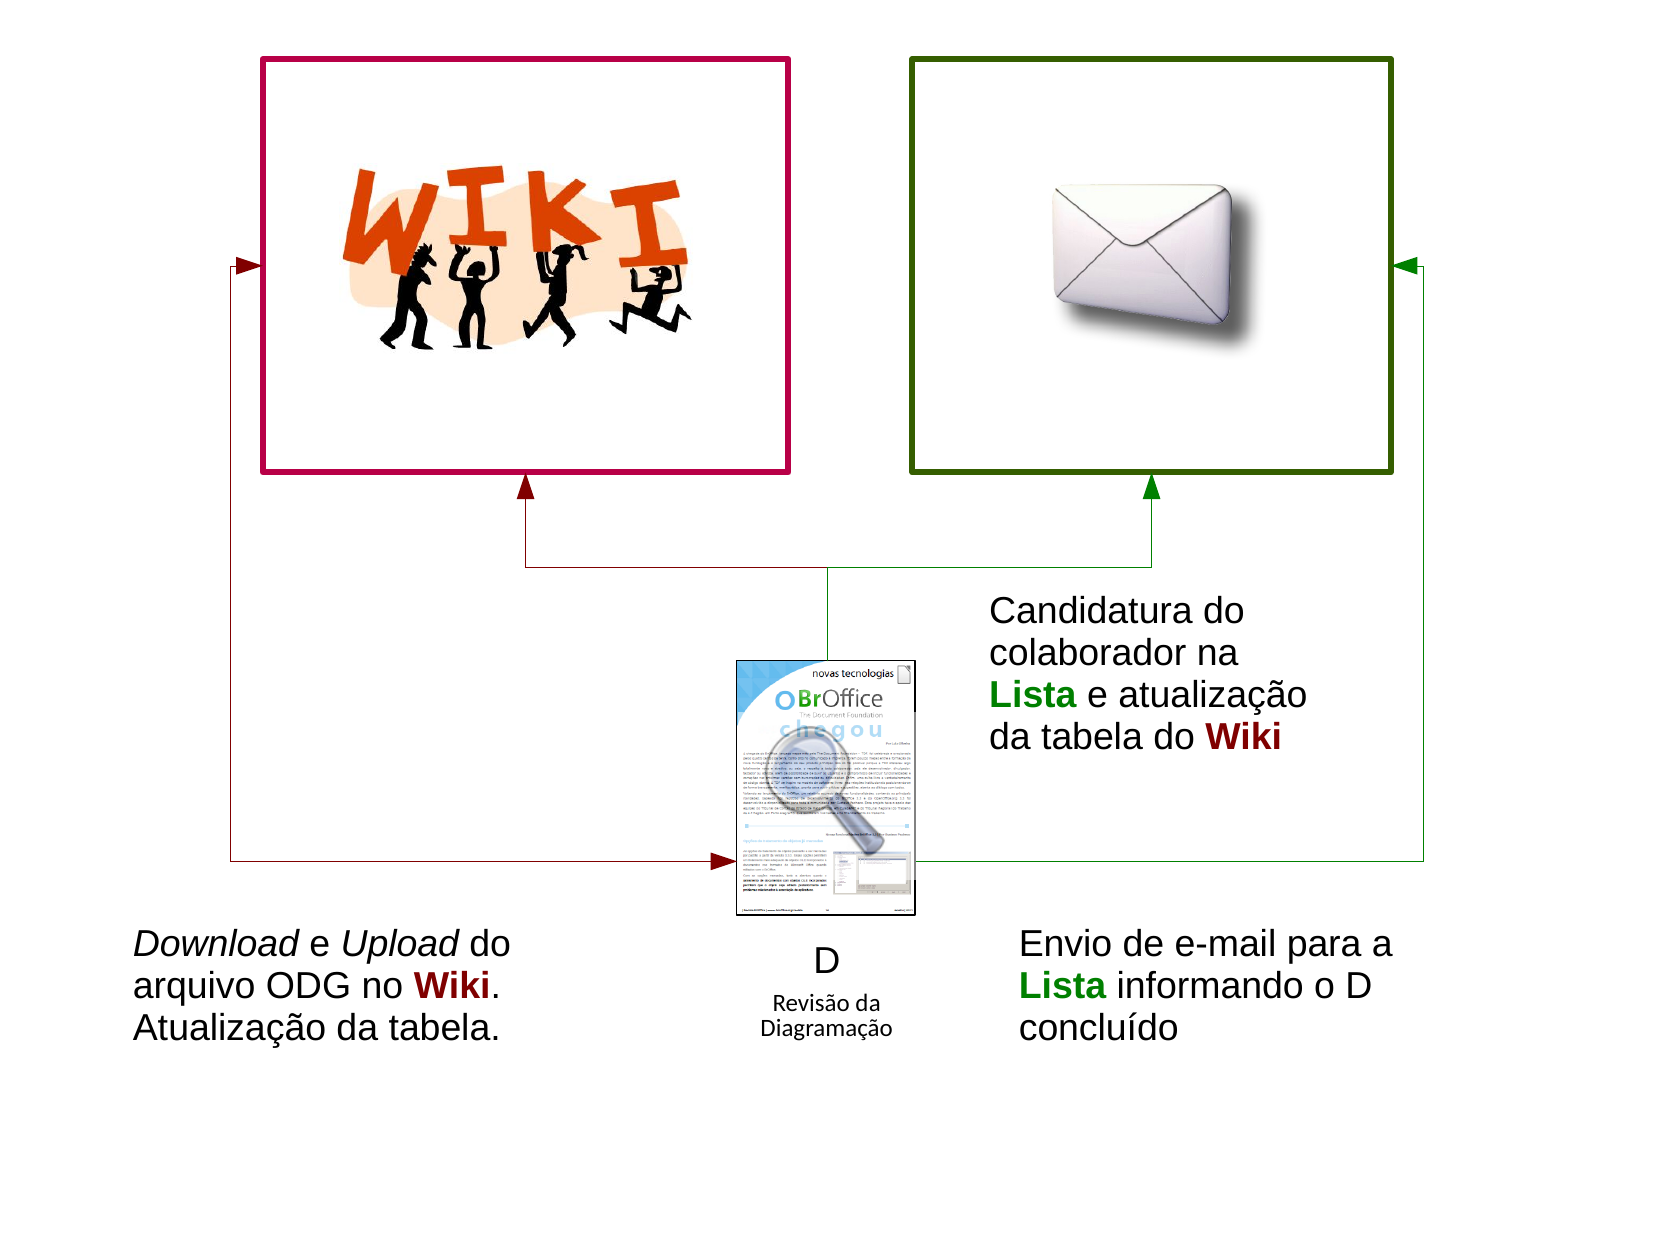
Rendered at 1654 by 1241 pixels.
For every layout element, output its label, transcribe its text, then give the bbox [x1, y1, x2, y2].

picture [339, 163, 694, 361]
text_box Download e Upload do arquivo ODG no Wiki. Atualização da tabela. [118, 915, 532, 1058]
text_box [912, 59, 1391, 473]
text_box D [737, 932, 917, 985]
picture [1006, 147, 1279, 362]
text_box Revisão da Diagramação [737, 985, 917, 1062]
picture [737, 661, 916, 915]
text_box Candidatura do colaborador na Lista e atualização da tabela do Wiki [974, 582, 1329, 768]
text_box [262, 59, 789, 473]
text_box Envio de e-mail para a Lista informando o D concluído [1003, 915, 1418, 1058]
